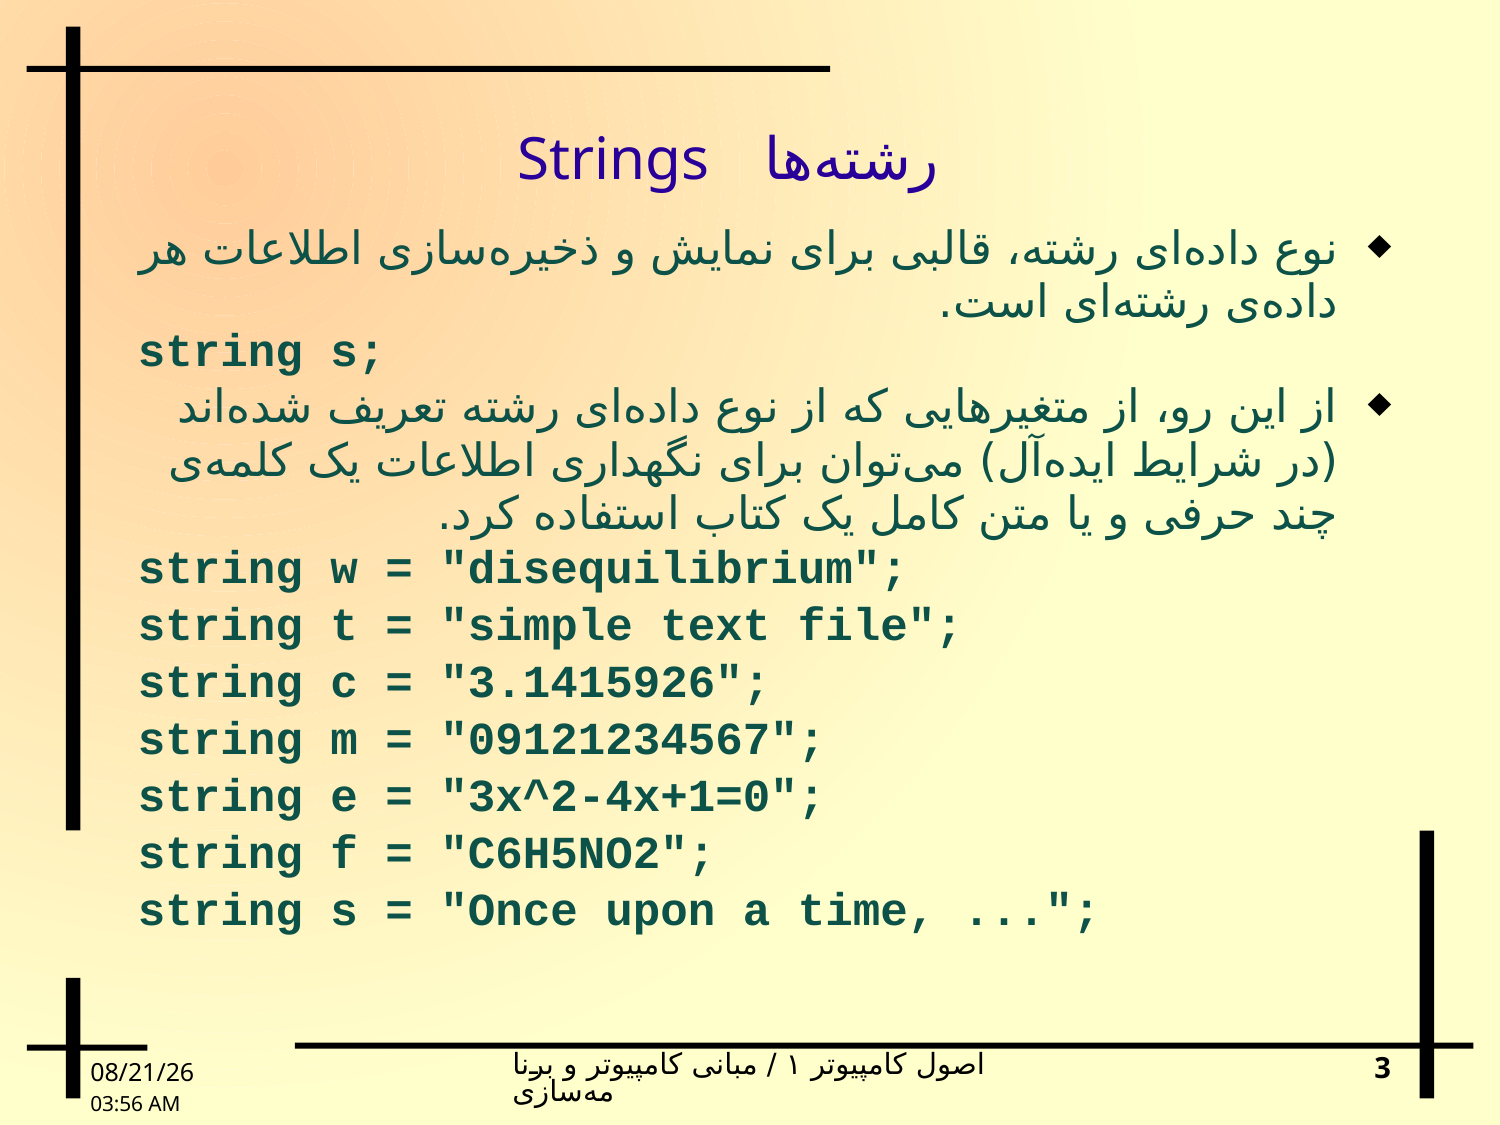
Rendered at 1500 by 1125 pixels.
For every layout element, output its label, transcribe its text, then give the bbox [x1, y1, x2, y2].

list نوع داده‌ای رشته، قالبی برای نمایش و ذخیره‌سازی اطلاعات هر داده‌ی رشته‌ای است. string s; از این رو، از متغیرهایی که از نوع داده‌ای رشته تعریف شده‌اند (در شرایط ایده‌آل) می‌توان برای نگهداری اطلاعات یک کلمه‌ی چند حرفی و یا متن کامل یک کتاب استفاده کرد. string w = "disequilibrium"; string t = "simple text file"; string c = "3.1415926"; string m = "09121234567"; string e = "3x^2-4x+1=0"; string f = "C6H5NO2"; string s = "Once upon a time, ..."; [138, 221, 1410, 1031]
title رشته‌ها Strings [113, 96, 1344, 217]
